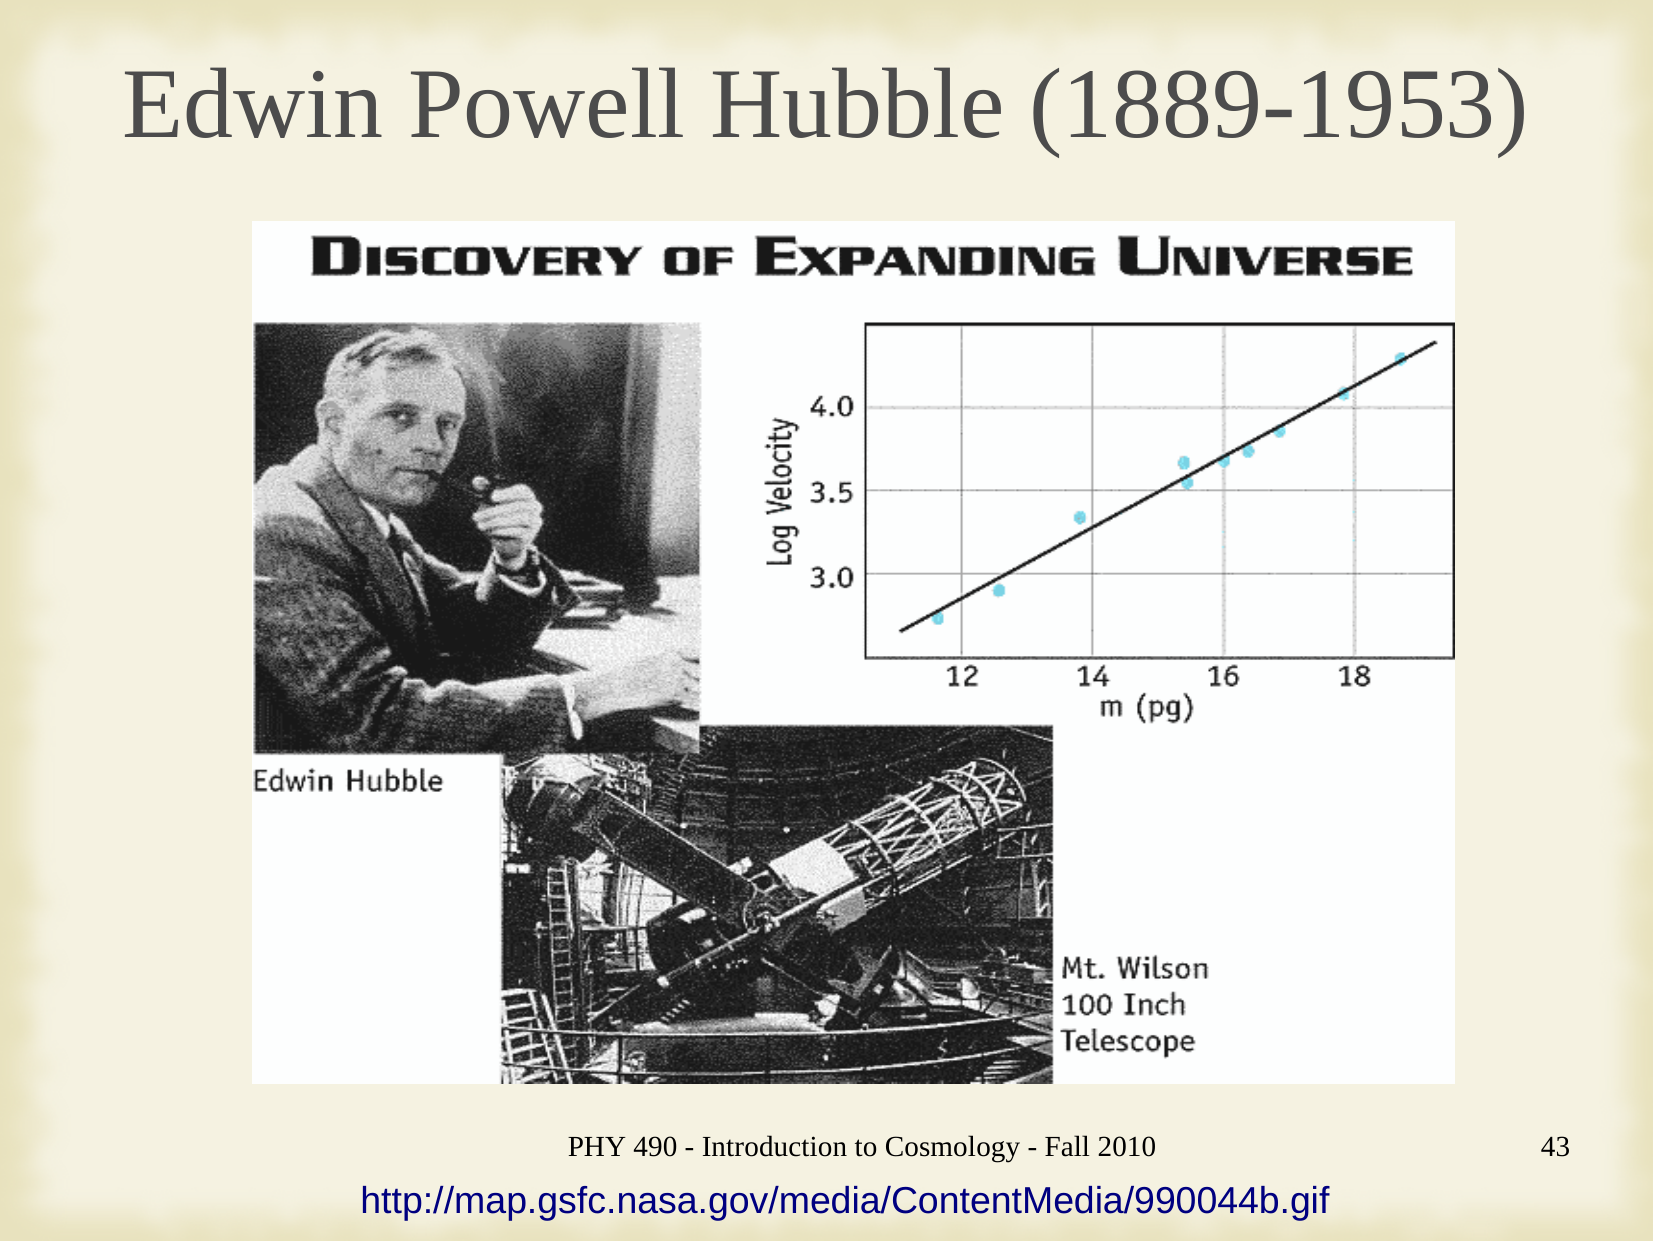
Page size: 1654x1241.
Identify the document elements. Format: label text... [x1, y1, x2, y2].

picture [0, 0, 1653, 1241]
title Edwin Powell Hubble (1889-1953) [82, 0, 1571, 208]
text_box http://map.gsfc.nasa.gov/media/ContentMedia/990044b.gif [345, 1172, 1345, 1230]
